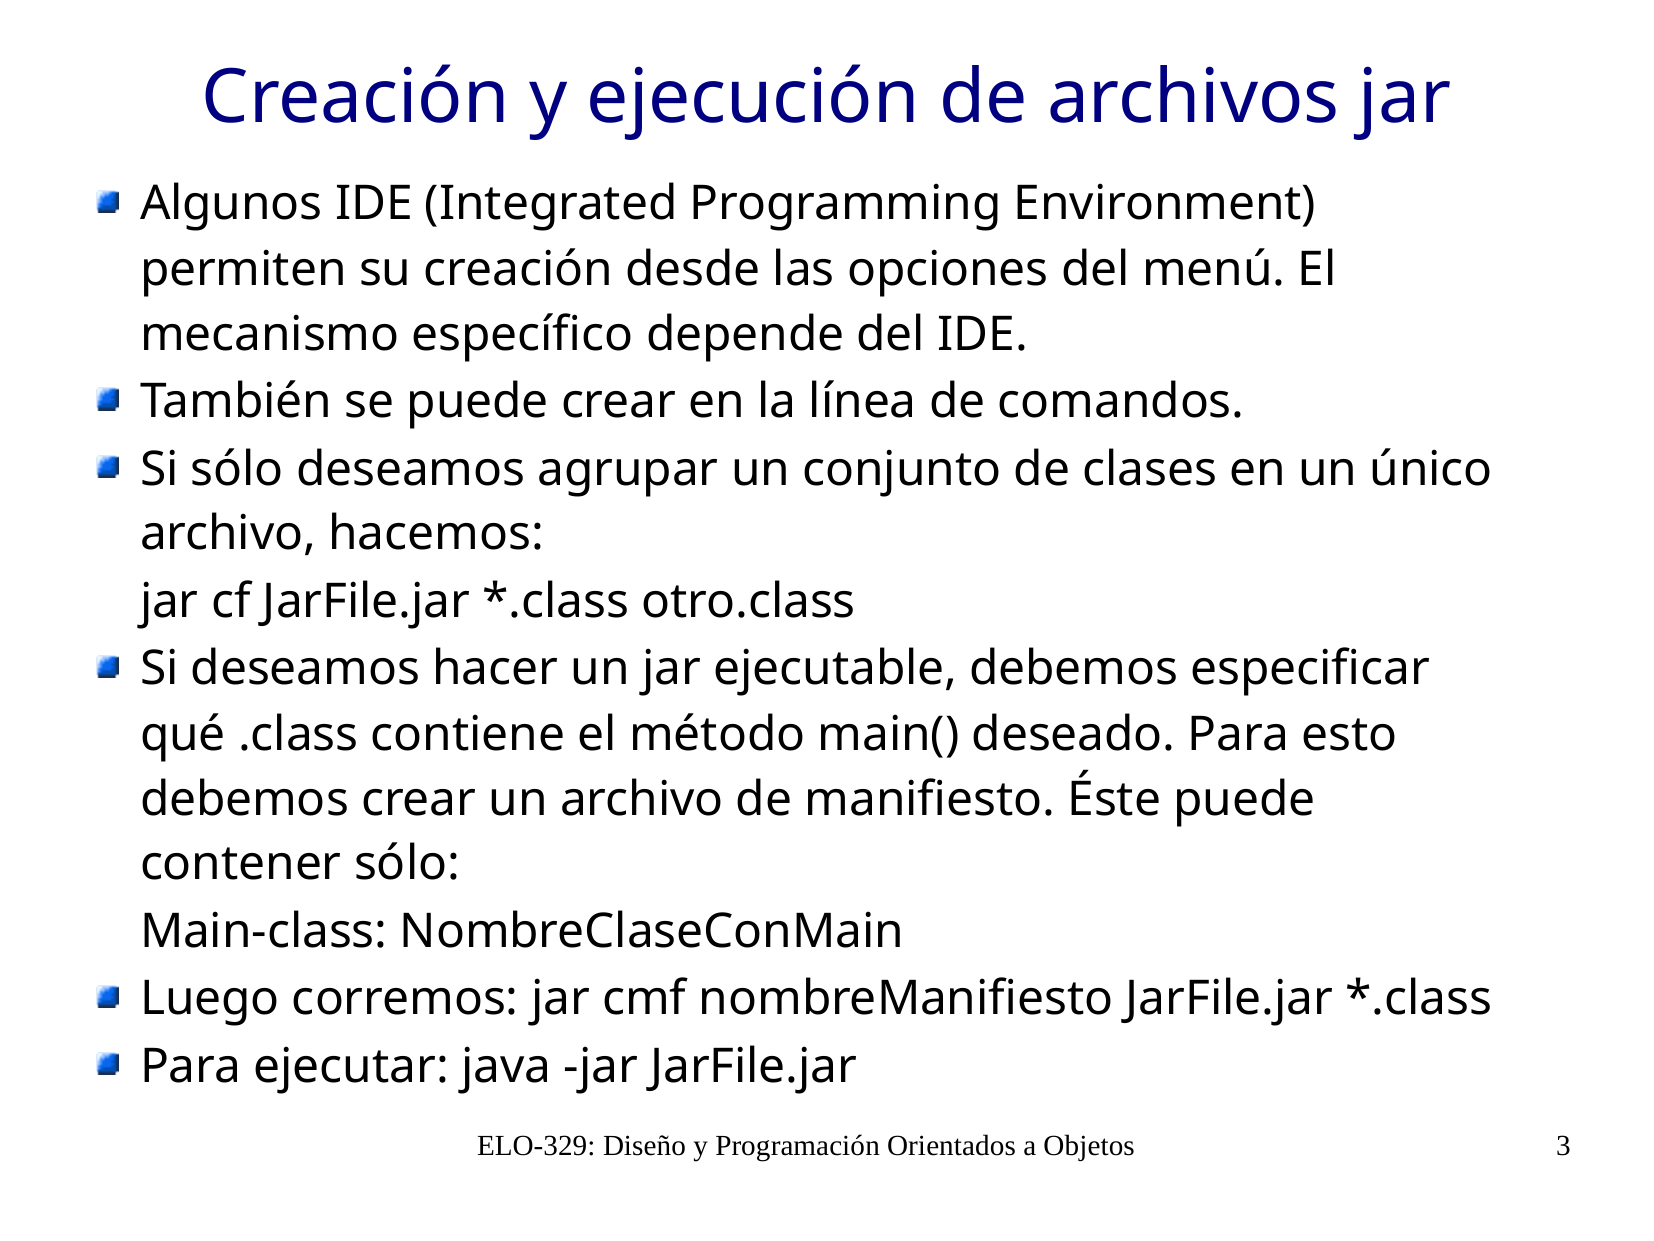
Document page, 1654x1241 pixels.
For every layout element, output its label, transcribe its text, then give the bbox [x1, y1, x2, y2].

title Creación y ejecución de archivos jar [82, 45, 1571, 143]
list Algunos IDE (Integrated Programming Environment) permiten su creación desde las opciones del menú. El mecanismo específico depende del IDE. También se puede crear en la línea de comandos. Si sólo deseamos agrupar un conjunto de clases en un único archivo, hacemos: jar cf JarFile.jar *.class otro.class Si deseamos hacer un jar ejecutable, debemos especificar qué .class contiene el método main() deseado. Para esto debemos crear un archivo de manifiesto. Éste puede contener sólo: Main-class: NombreClaseConMain Luego corremos: jar cmf nombreManifiesto JarFile.jar *.class Para ejecutar: java -jar JarFile.jar [81, 169, 1496, 1153]
